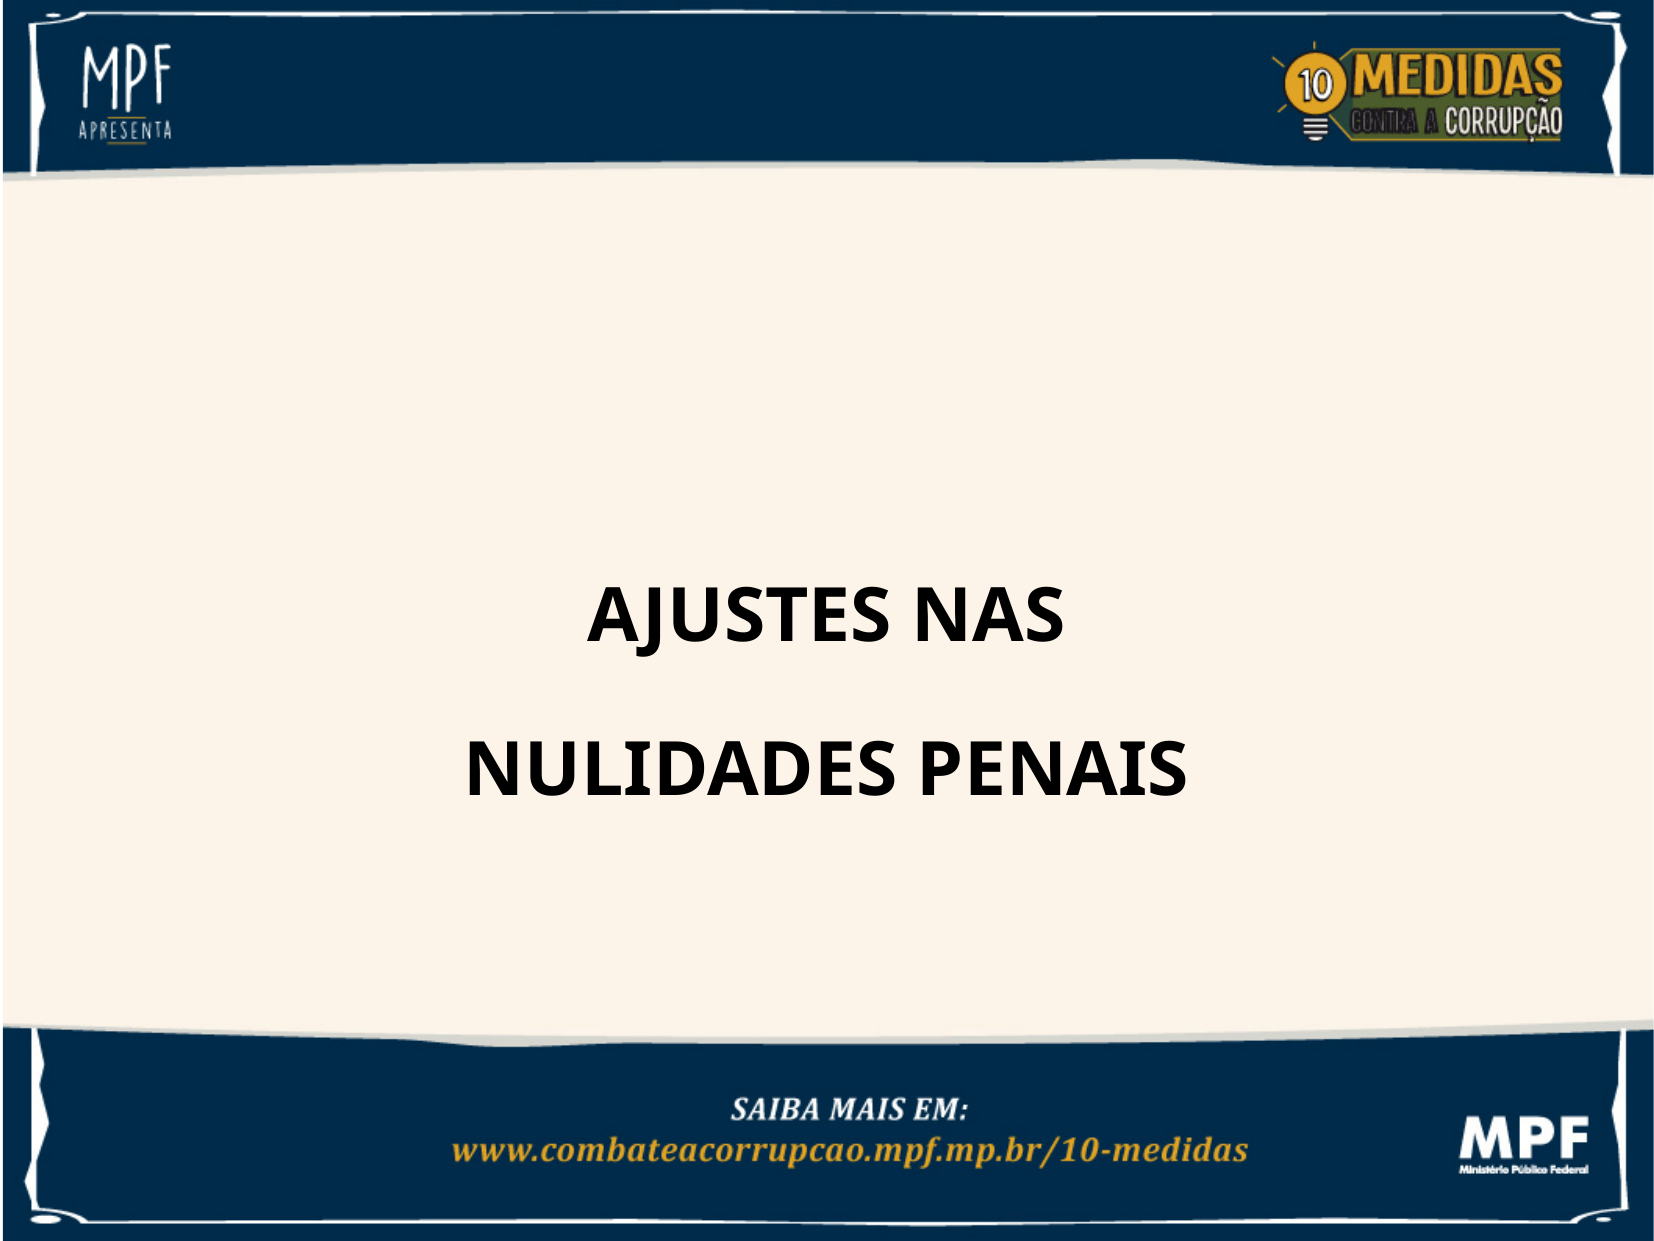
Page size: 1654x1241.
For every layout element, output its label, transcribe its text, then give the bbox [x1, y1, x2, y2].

text_box AJUSTES NAS NULIDADES PENAIS [44, 502, 1610, 738]
picture [2, 0, 1654, 1241]
